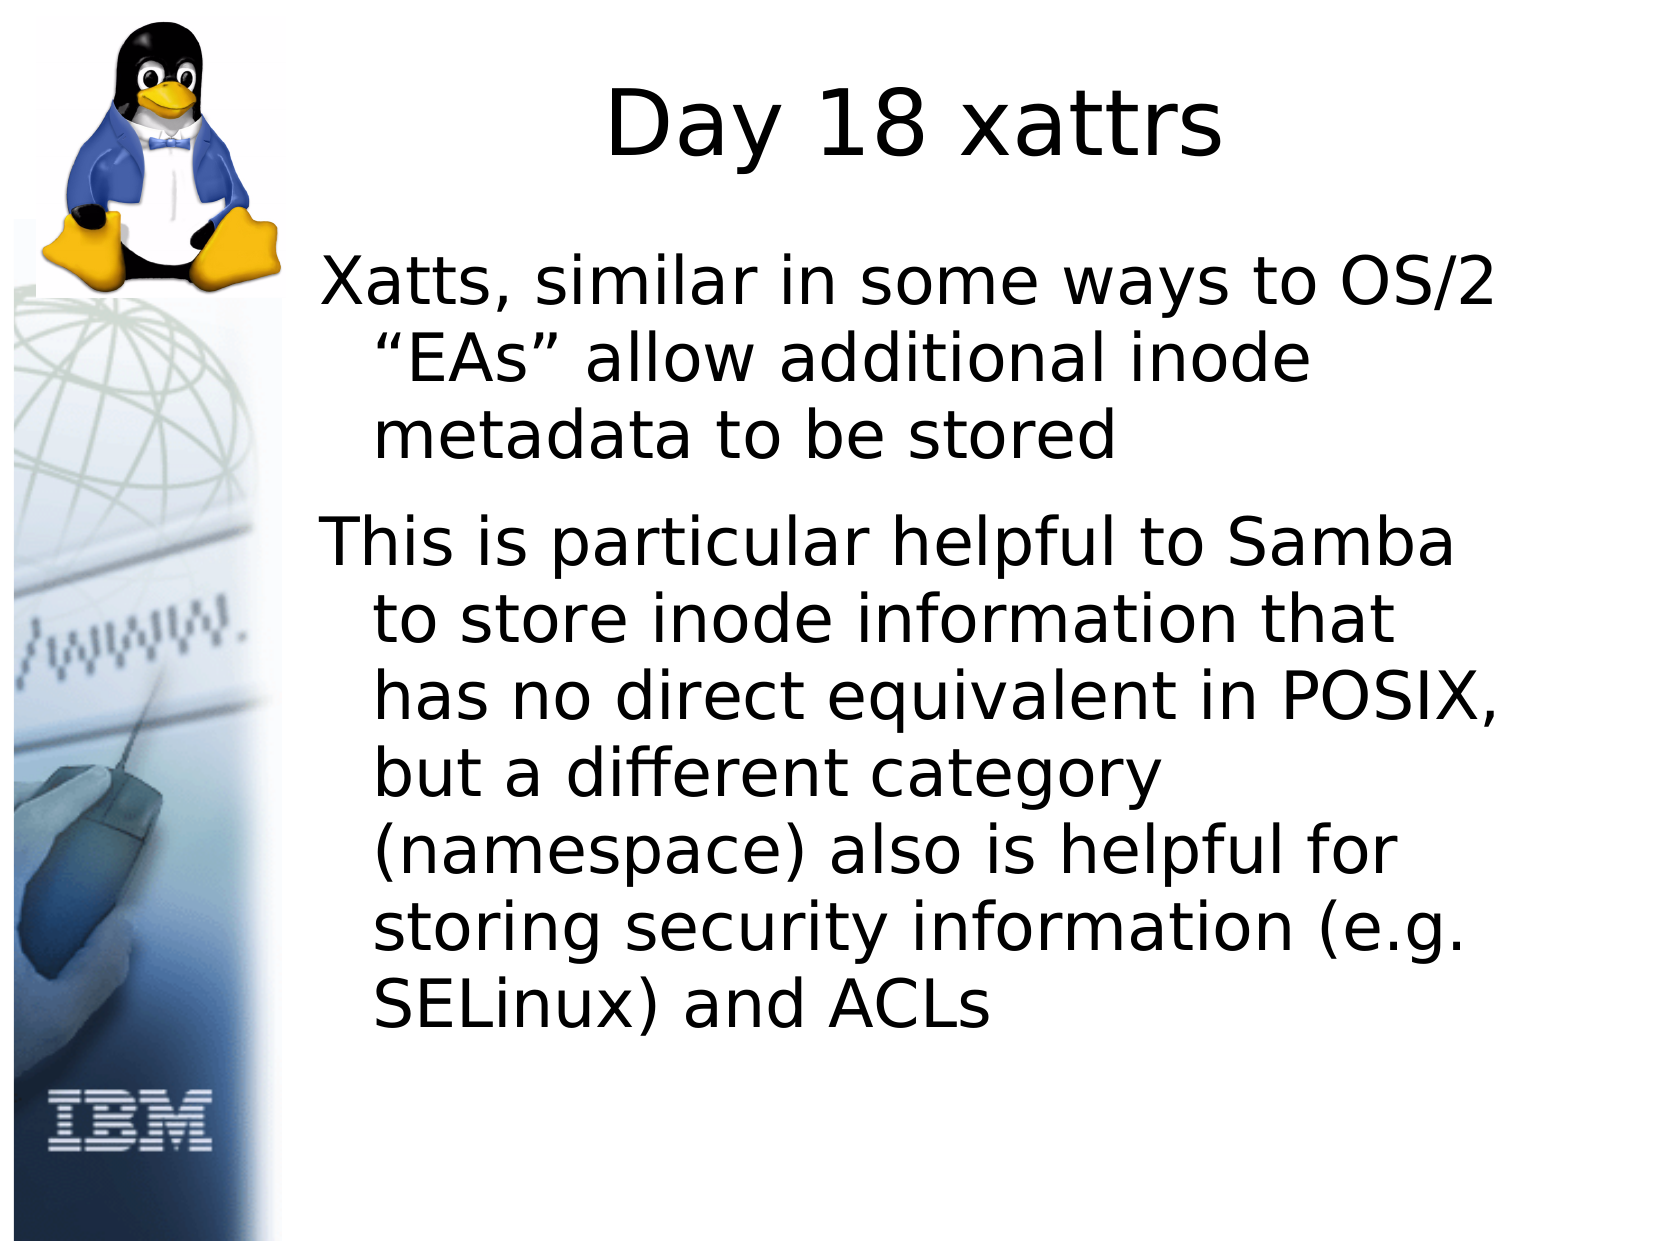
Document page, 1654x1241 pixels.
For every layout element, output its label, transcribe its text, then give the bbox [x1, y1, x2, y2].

list Xatts, similar in some ways to OS/2 “EAs” allow additional inode metadata to be stored This is particular helpful to Samba to store inode information that has no direct equivalent in POSIX, but a different category (namespace) also is helpful for storing security information (e.g. SELinux) and ACLs [301, 243, 1520, 1182]
title Day 18 xattrs [301, 39, 1528, 209]
